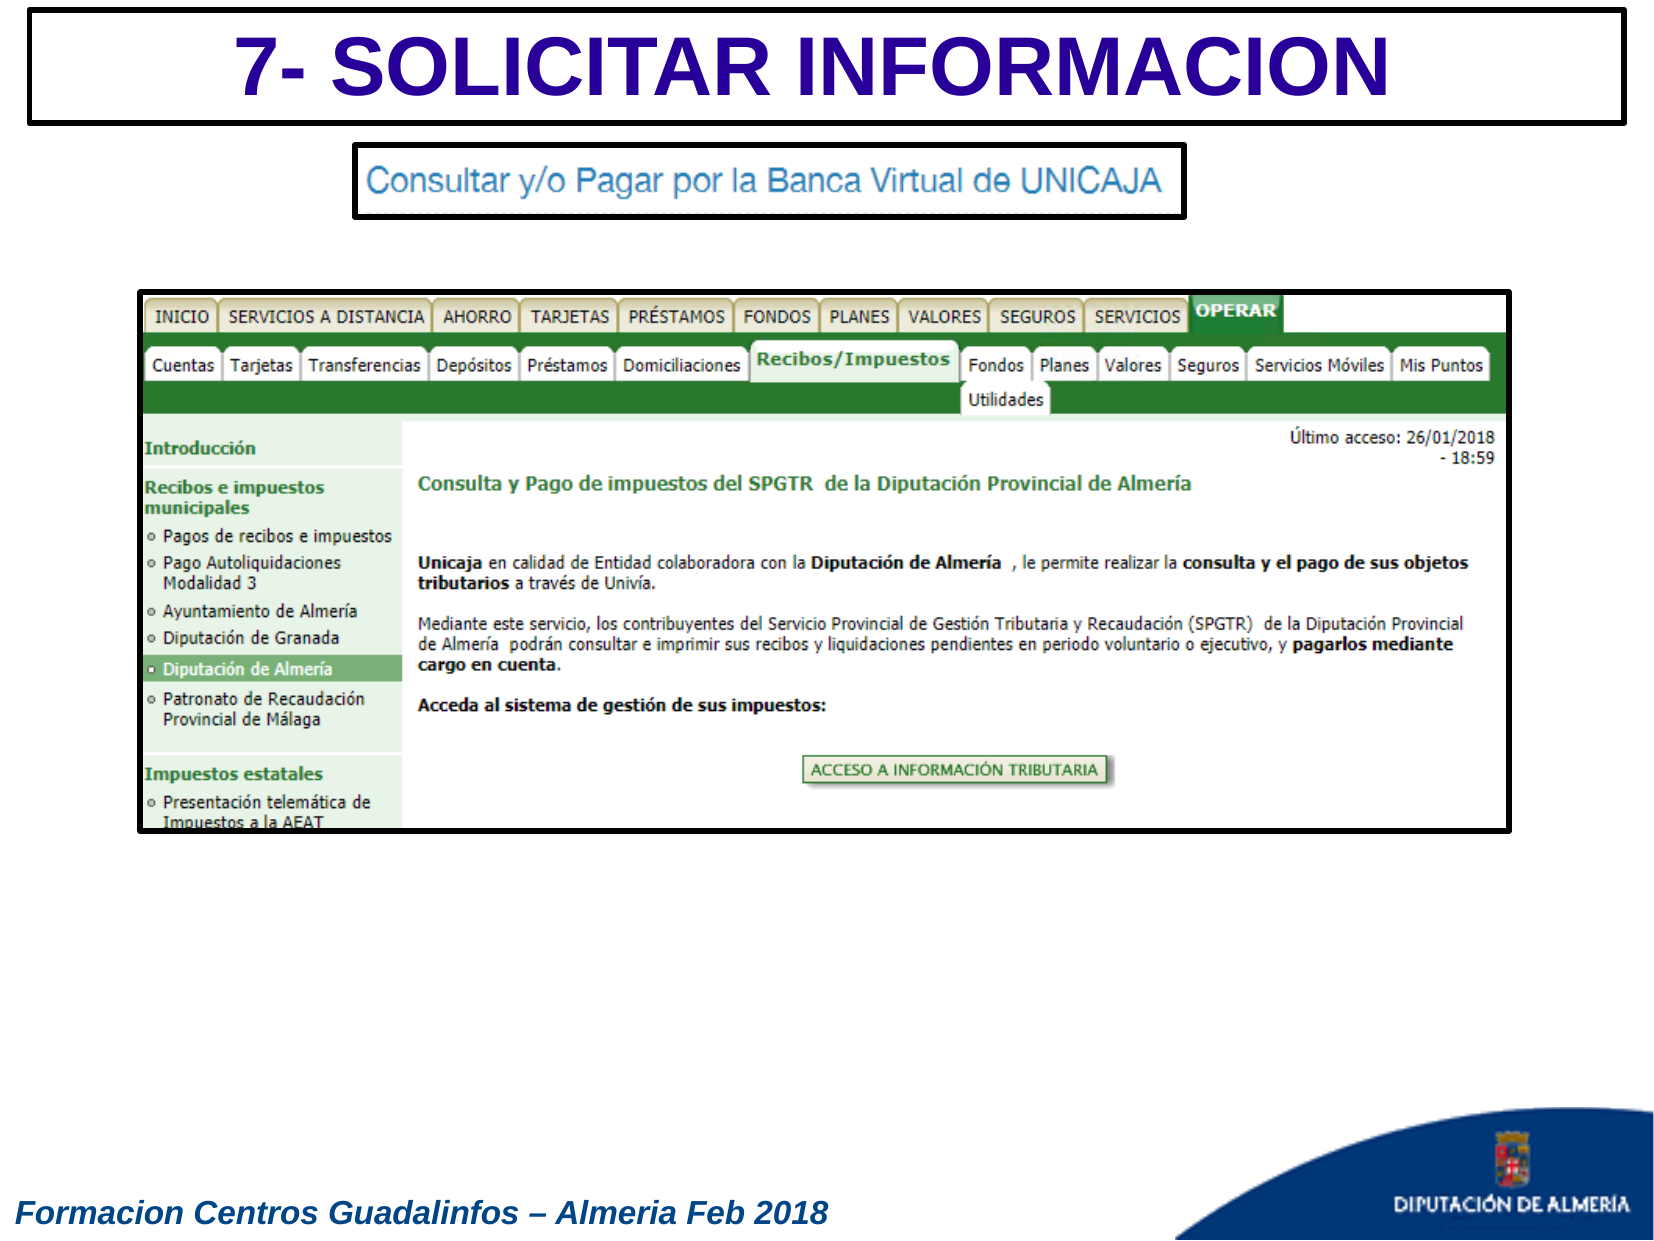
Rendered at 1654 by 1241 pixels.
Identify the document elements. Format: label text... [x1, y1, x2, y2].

picture [143, 295, 1506, 829]
text_box 7- SOLICITAR INFORMACION [29, 9, 1625, 124]
picture [357, 147, 1182, 215]
text_box Formacion Centros Guadalinfos – Almeria Feb 2018 [0, 1187, 845, 1240]
picture [1175, 1107, 1654, 1241]
